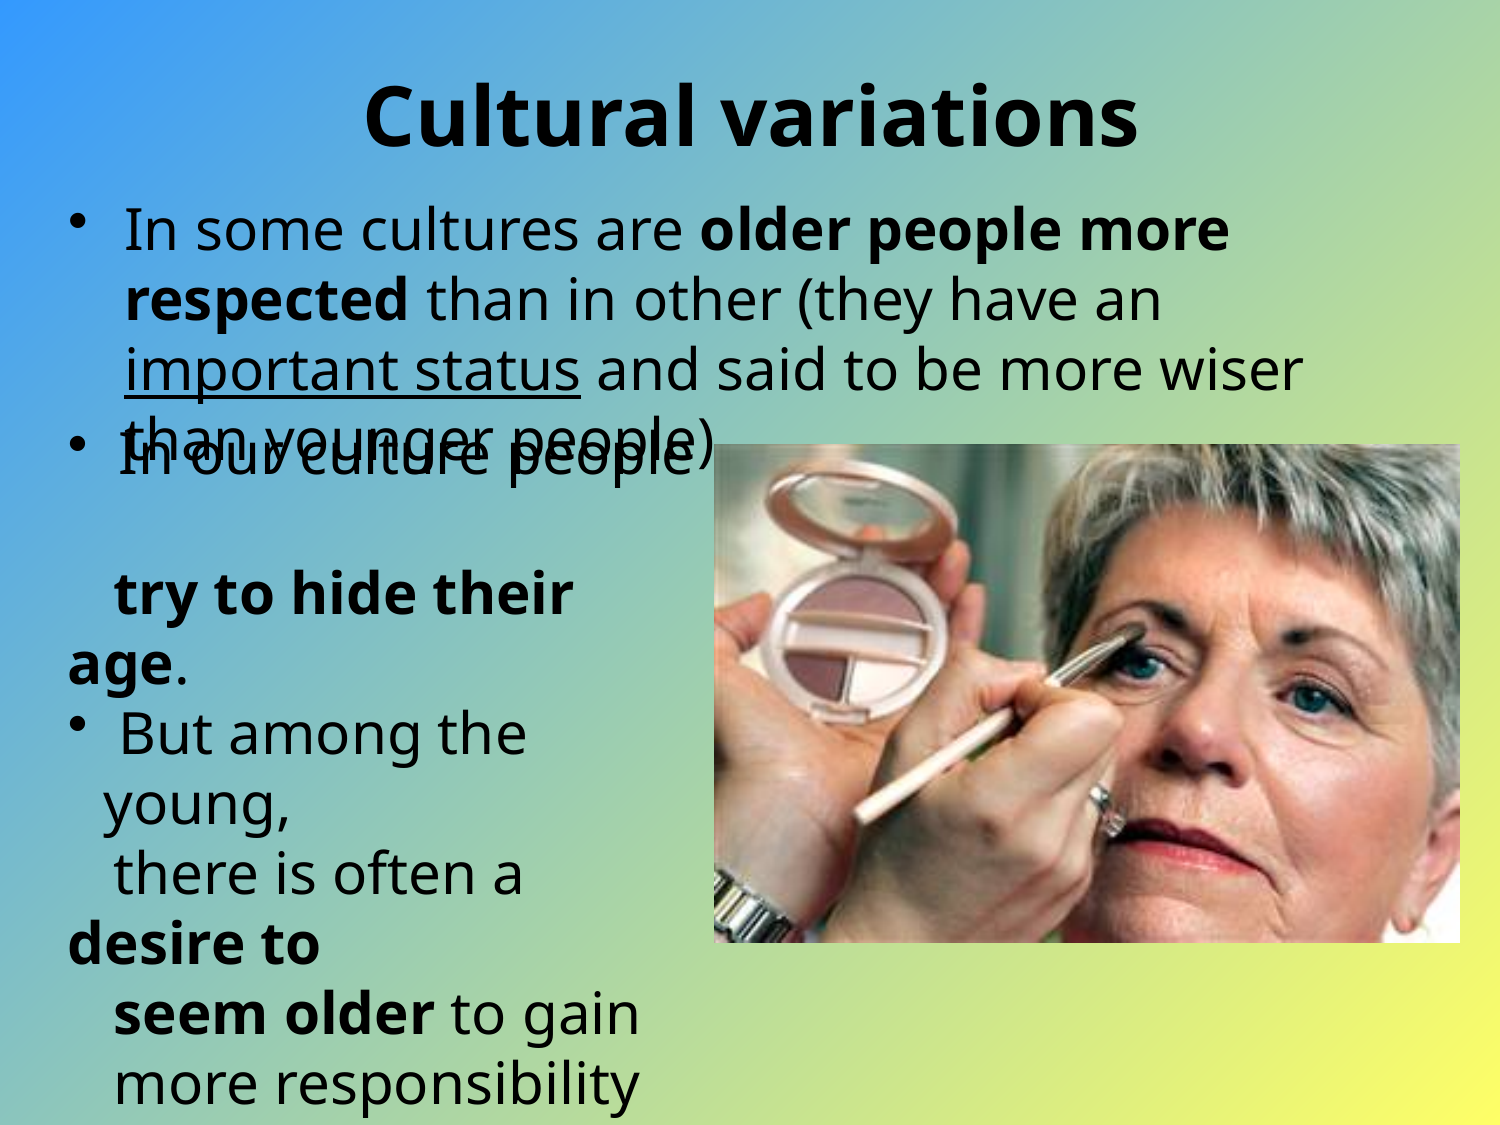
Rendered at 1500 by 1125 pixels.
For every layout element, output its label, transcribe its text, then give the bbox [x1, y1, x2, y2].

title Cultural variations [76, 19, 1427, 207]
list In some cultures are older people more respected than in other (they have an important status and said to be more wiser than younger people). [53, 184, 1402, 444]
picture [715, 444, 1460, 943]
text_box In our culture people try to hide their age. But among the young, there is often a desire to seem older to gain more responsibility and respect. [53, 408, 715, 1125]
